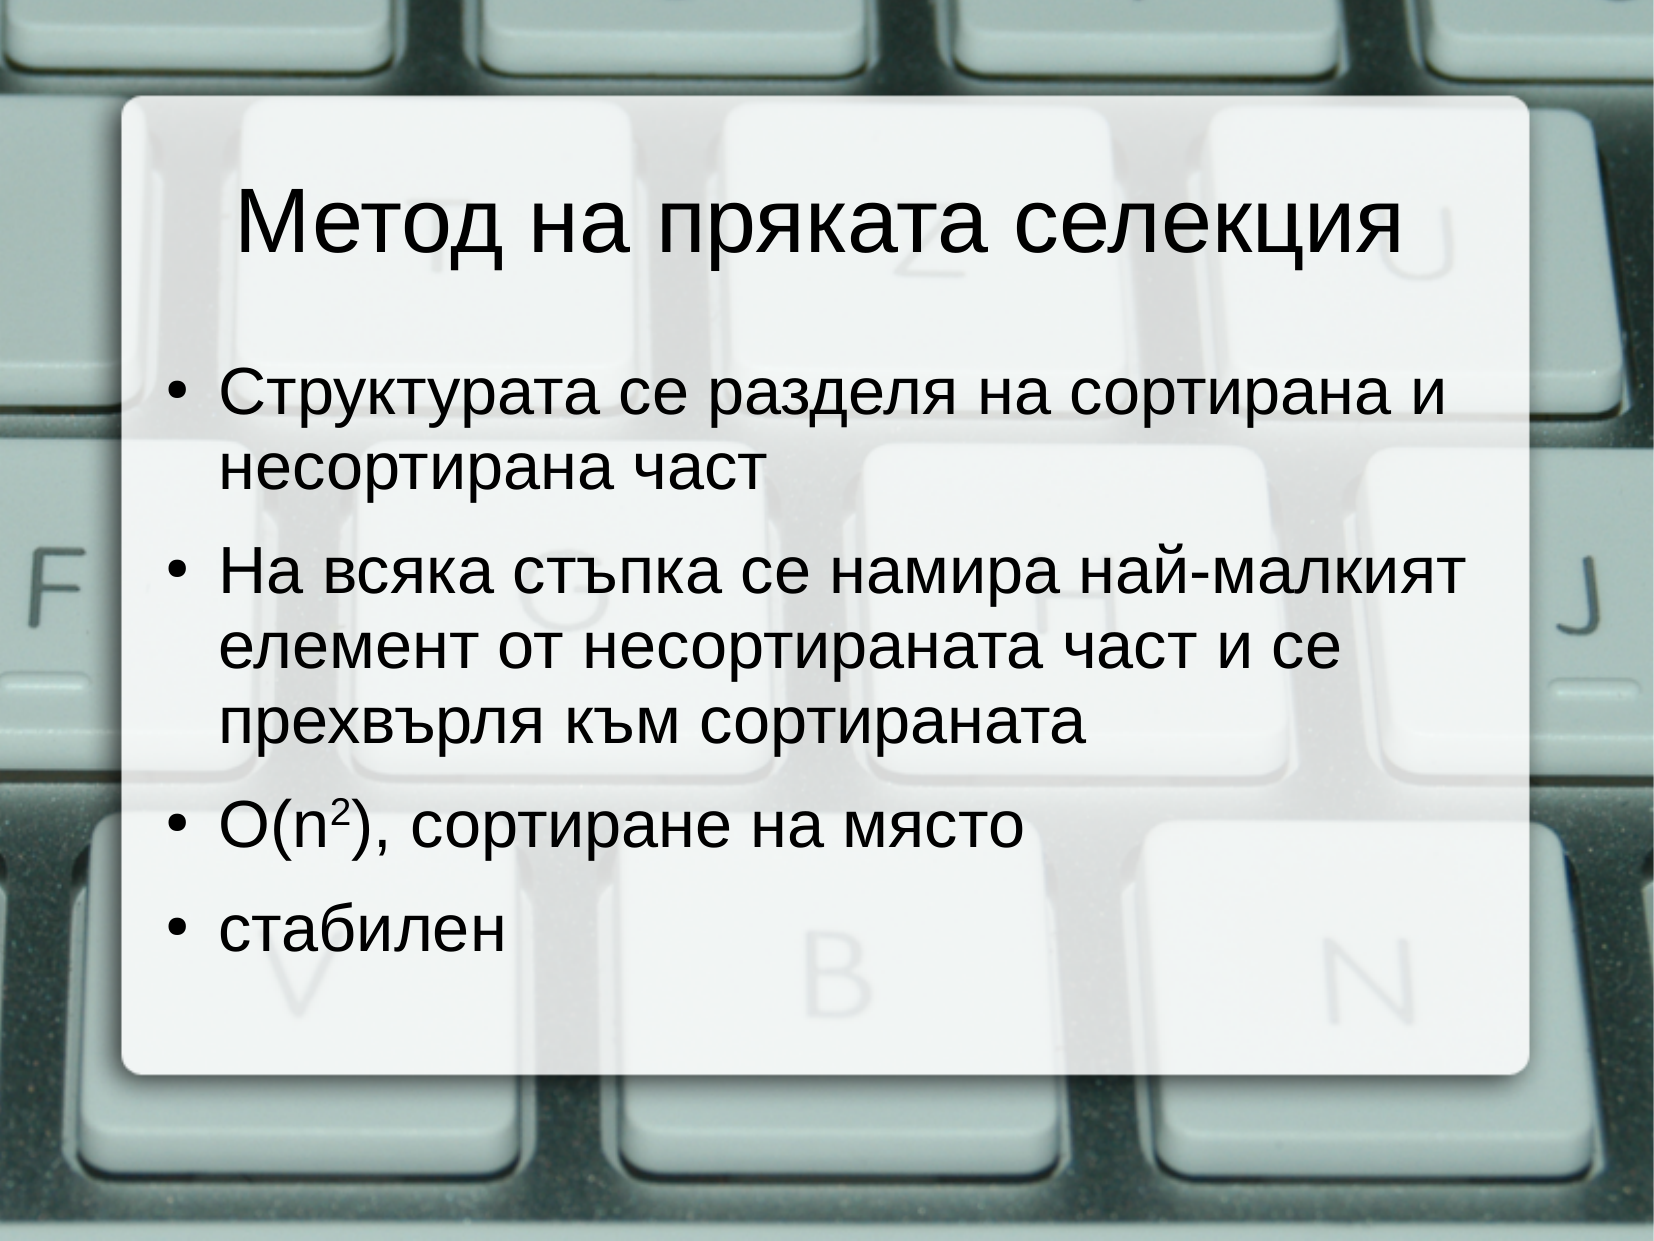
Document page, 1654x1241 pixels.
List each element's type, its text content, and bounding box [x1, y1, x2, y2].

title Метод на пряката селекция [135, 117, 1506, 325]
picture [0, 0, 1654, 1241]
list Структурата се разделя на сортирана и несортирана част На всяка стъпка се намира най-малкият елемент от несортираната част и се прехвърля към сортираната O(n2), сортиране на място стабилен [147, 354, 1506, 1074]
